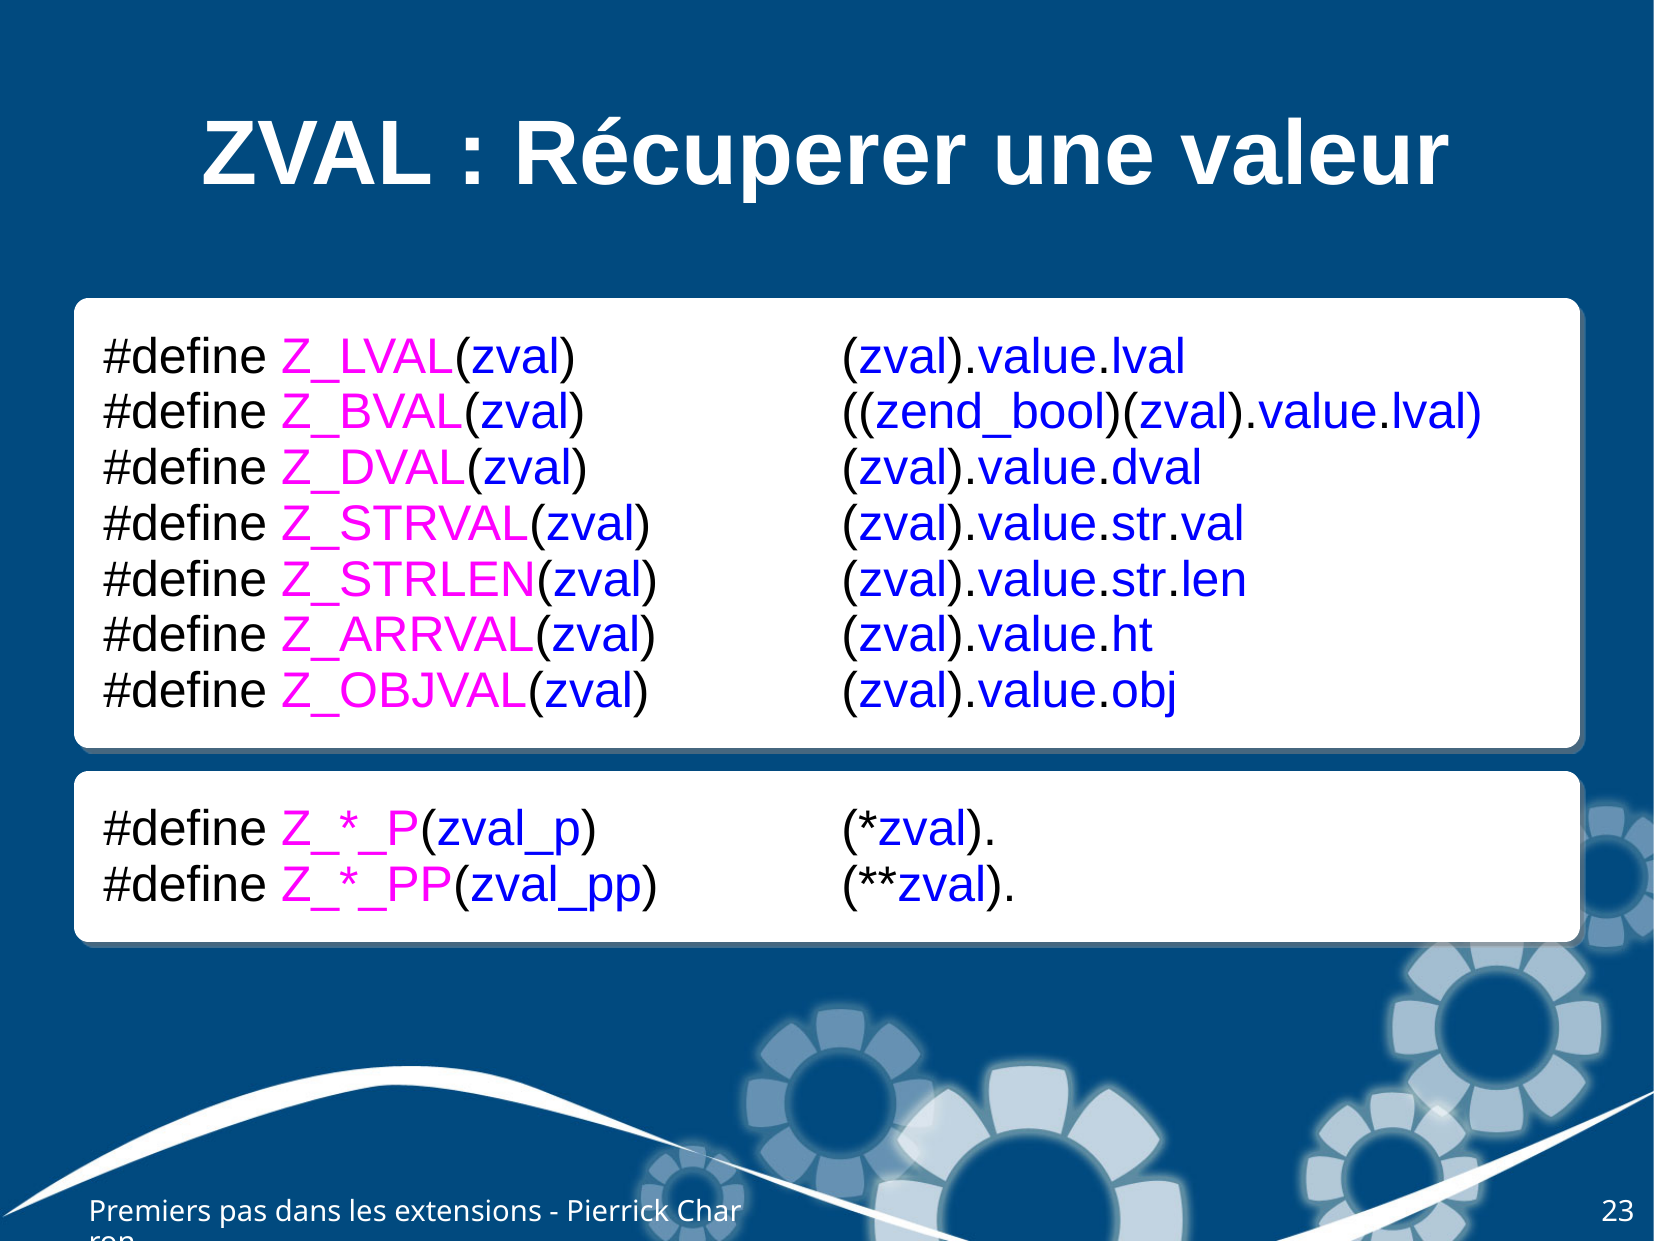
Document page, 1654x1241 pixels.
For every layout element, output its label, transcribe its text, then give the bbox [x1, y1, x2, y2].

picture [0, 0, 1654, 1241]
list #define Z_*_P(zval_p) (*zval). #define Z_*_PP(zval_pp) (**zval). [88, 785, 1565, 927]
list #define Z_LVAL(zval) (zval).value.lval #define Z_BVAL(zval) ((zend_bool)(zval).value.lval) #define Z_DVAL(zval) (zval).value.dval #define Z_STRVAL(zval) (zval).value.str.val #define Z_STRLEN(zval) (zval).value.str.len #define Z_ARRVAL(zval) (zval).value.ht #define Z_OBJVAL(zval) (zval).value.obj [88, 313, 1565, 733]
title ZVAL : Récuperer une valeur [82, 49, 1571, 257]
